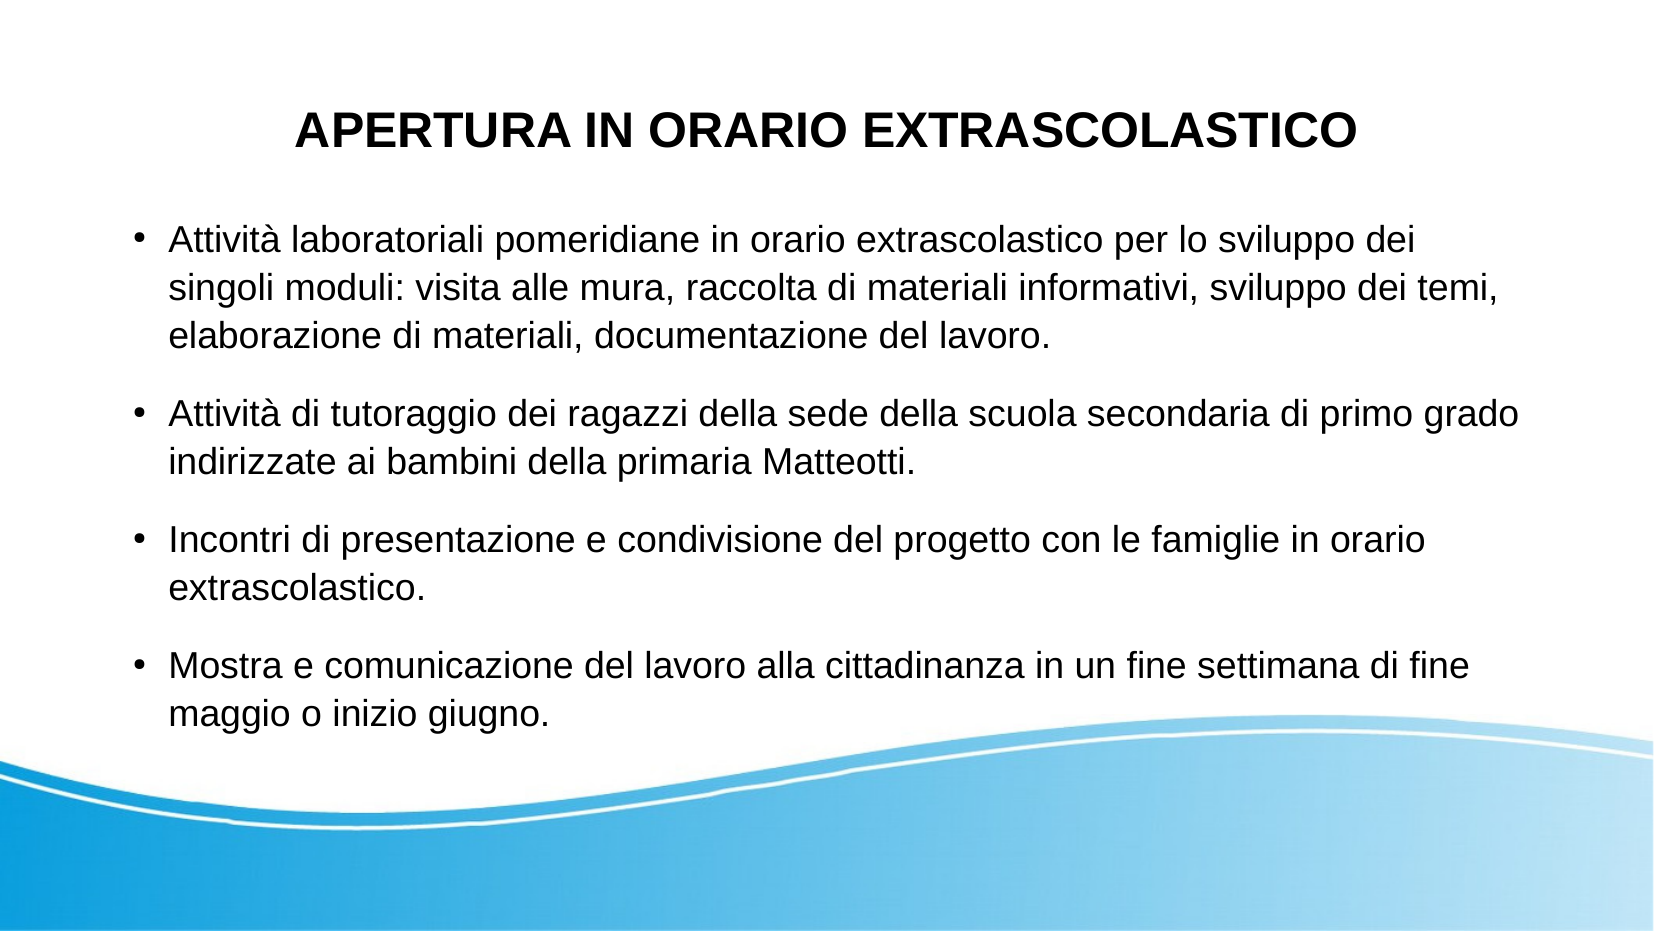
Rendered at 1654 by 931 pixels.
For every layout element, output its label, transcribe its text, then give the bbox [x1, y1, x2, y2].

text_box APERTURA IN ORARIO EXTRASCOLASTICO [147, 94, 1506, 180]
picture [0, 714, 1654, 931]
text_box Attività laboratoriali pomeridiane in orario extrascolastico per lo sviluppo dei singoli moduli: visita alle mura, raccolta di materiali informativi, sviluppo dei temi, elaborazione di materiali, documentazione del lavoro. Attività di tutoraggio dei ragazzi della sede della scuola secondaria di primo grado indirizzate ai bambini della primaria Matteotti. Incontri di presentazione e condivisione del progetto con le famiglie in orario extrascolastico. Mostra e comunicazione del lavoro alla cittadinanza in un fine settimana di fine maggio o inizio giugno. [118, 204, 1536, 820]
